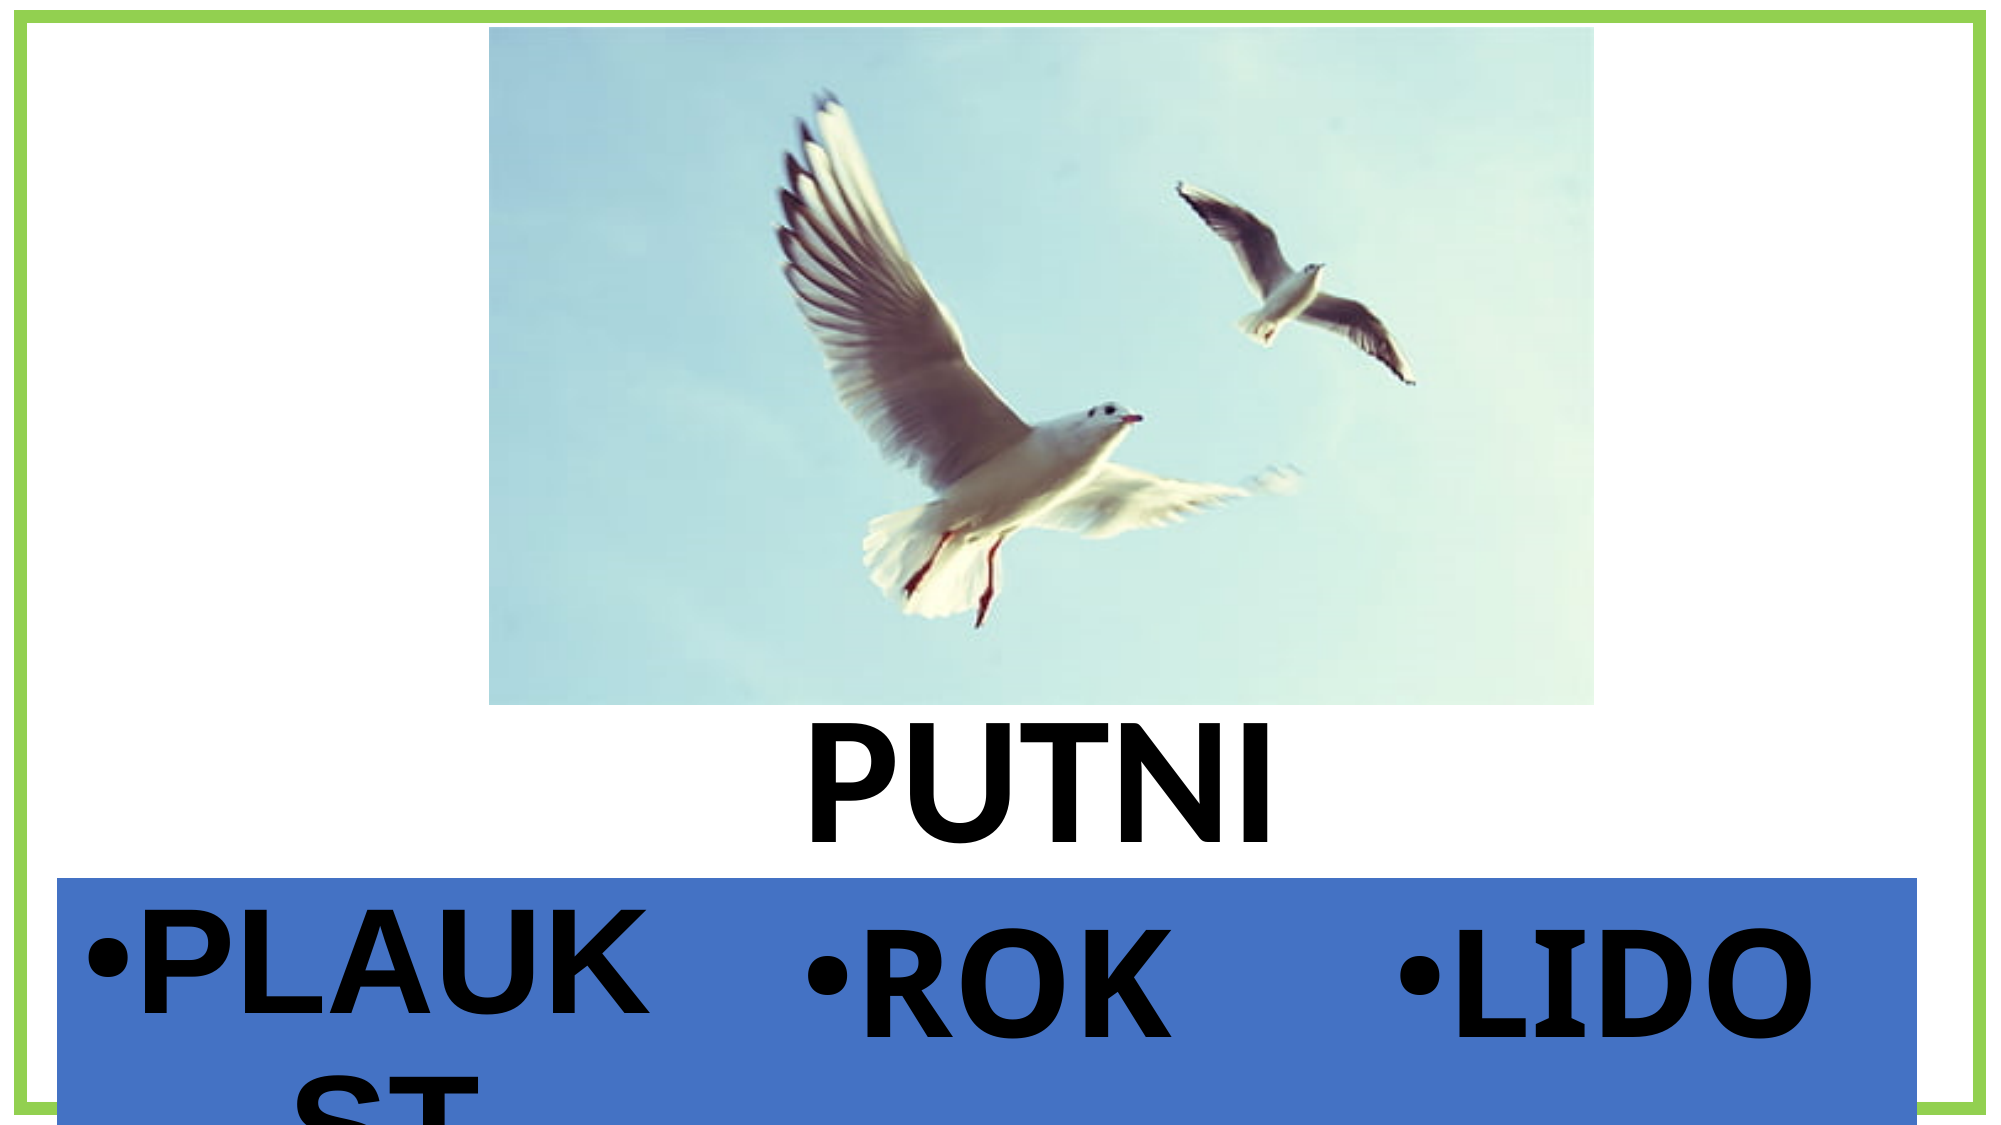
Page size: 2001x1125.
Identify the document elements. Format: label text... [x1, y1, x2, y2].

table_header PLAUKST [57, 878, 677, 1125]
table_header LIDO [1297, 878, 1917, 1125]
picture [14, 10, 1986, 1115]
text_box PUTNI [766, 651, 1317, 878]
table_header ROK [677, 878, 1297, 1125]
